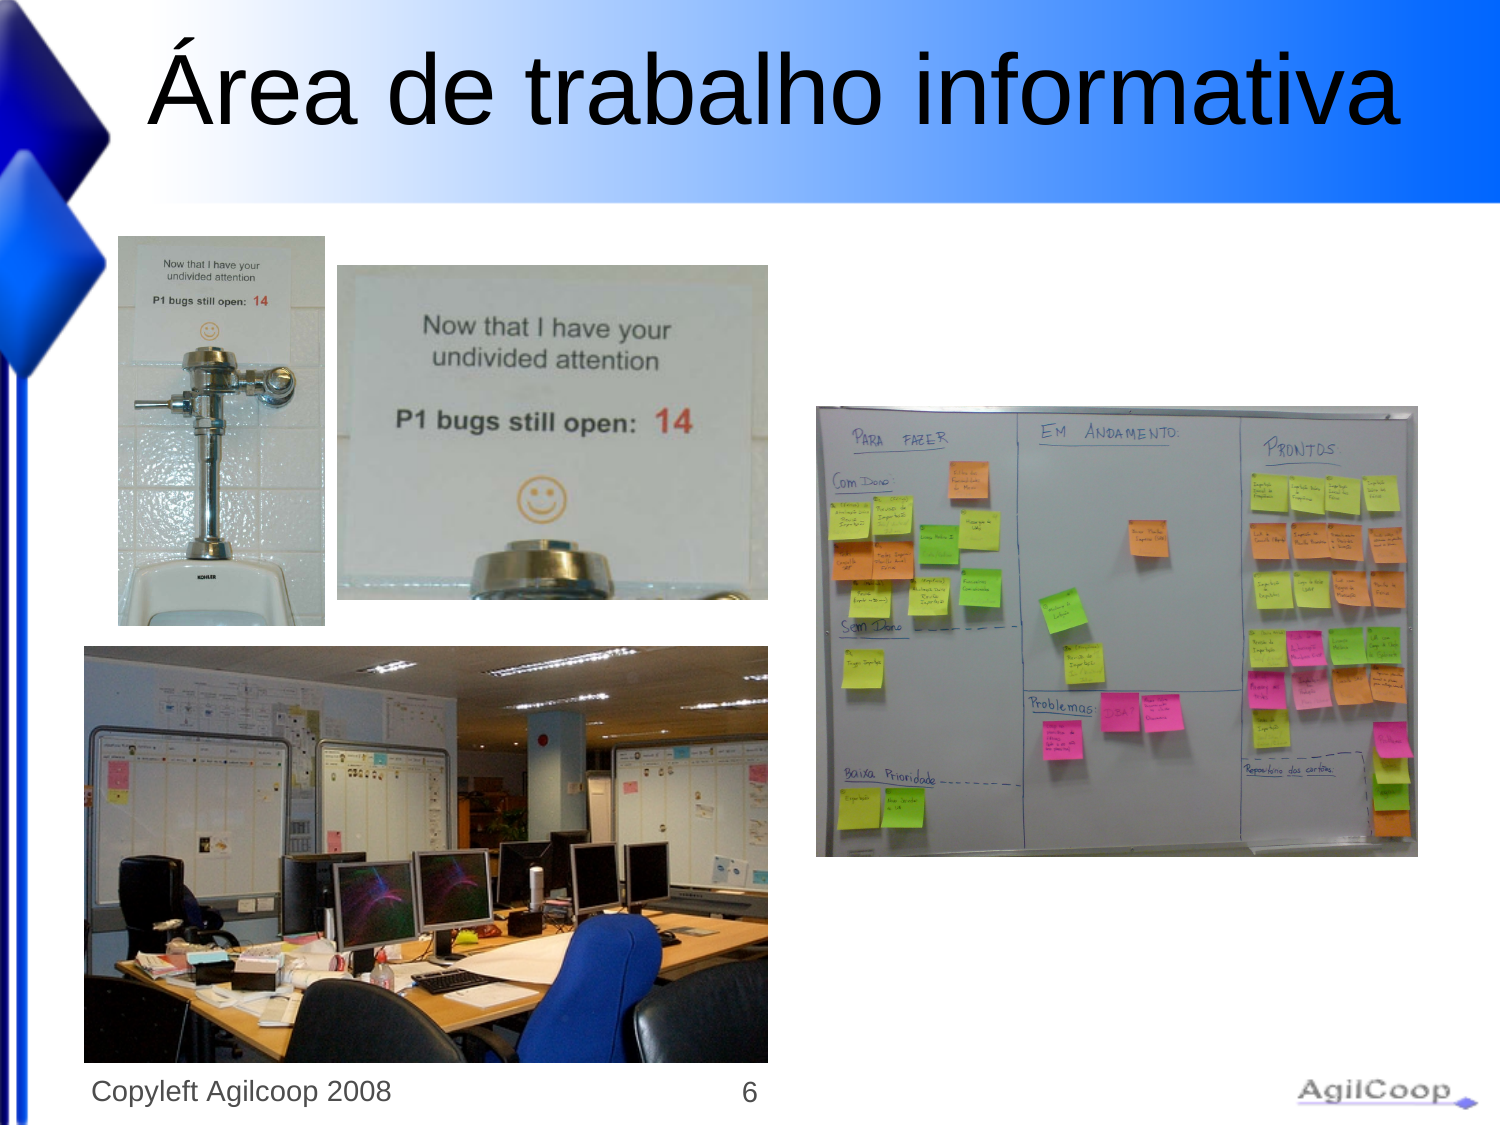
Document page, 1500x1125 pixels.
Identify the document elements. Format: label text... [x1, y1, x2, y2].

title Área de trabalho informativa [124, 8, 1426, 172]
picture [0, 0, 1500, 1125]
